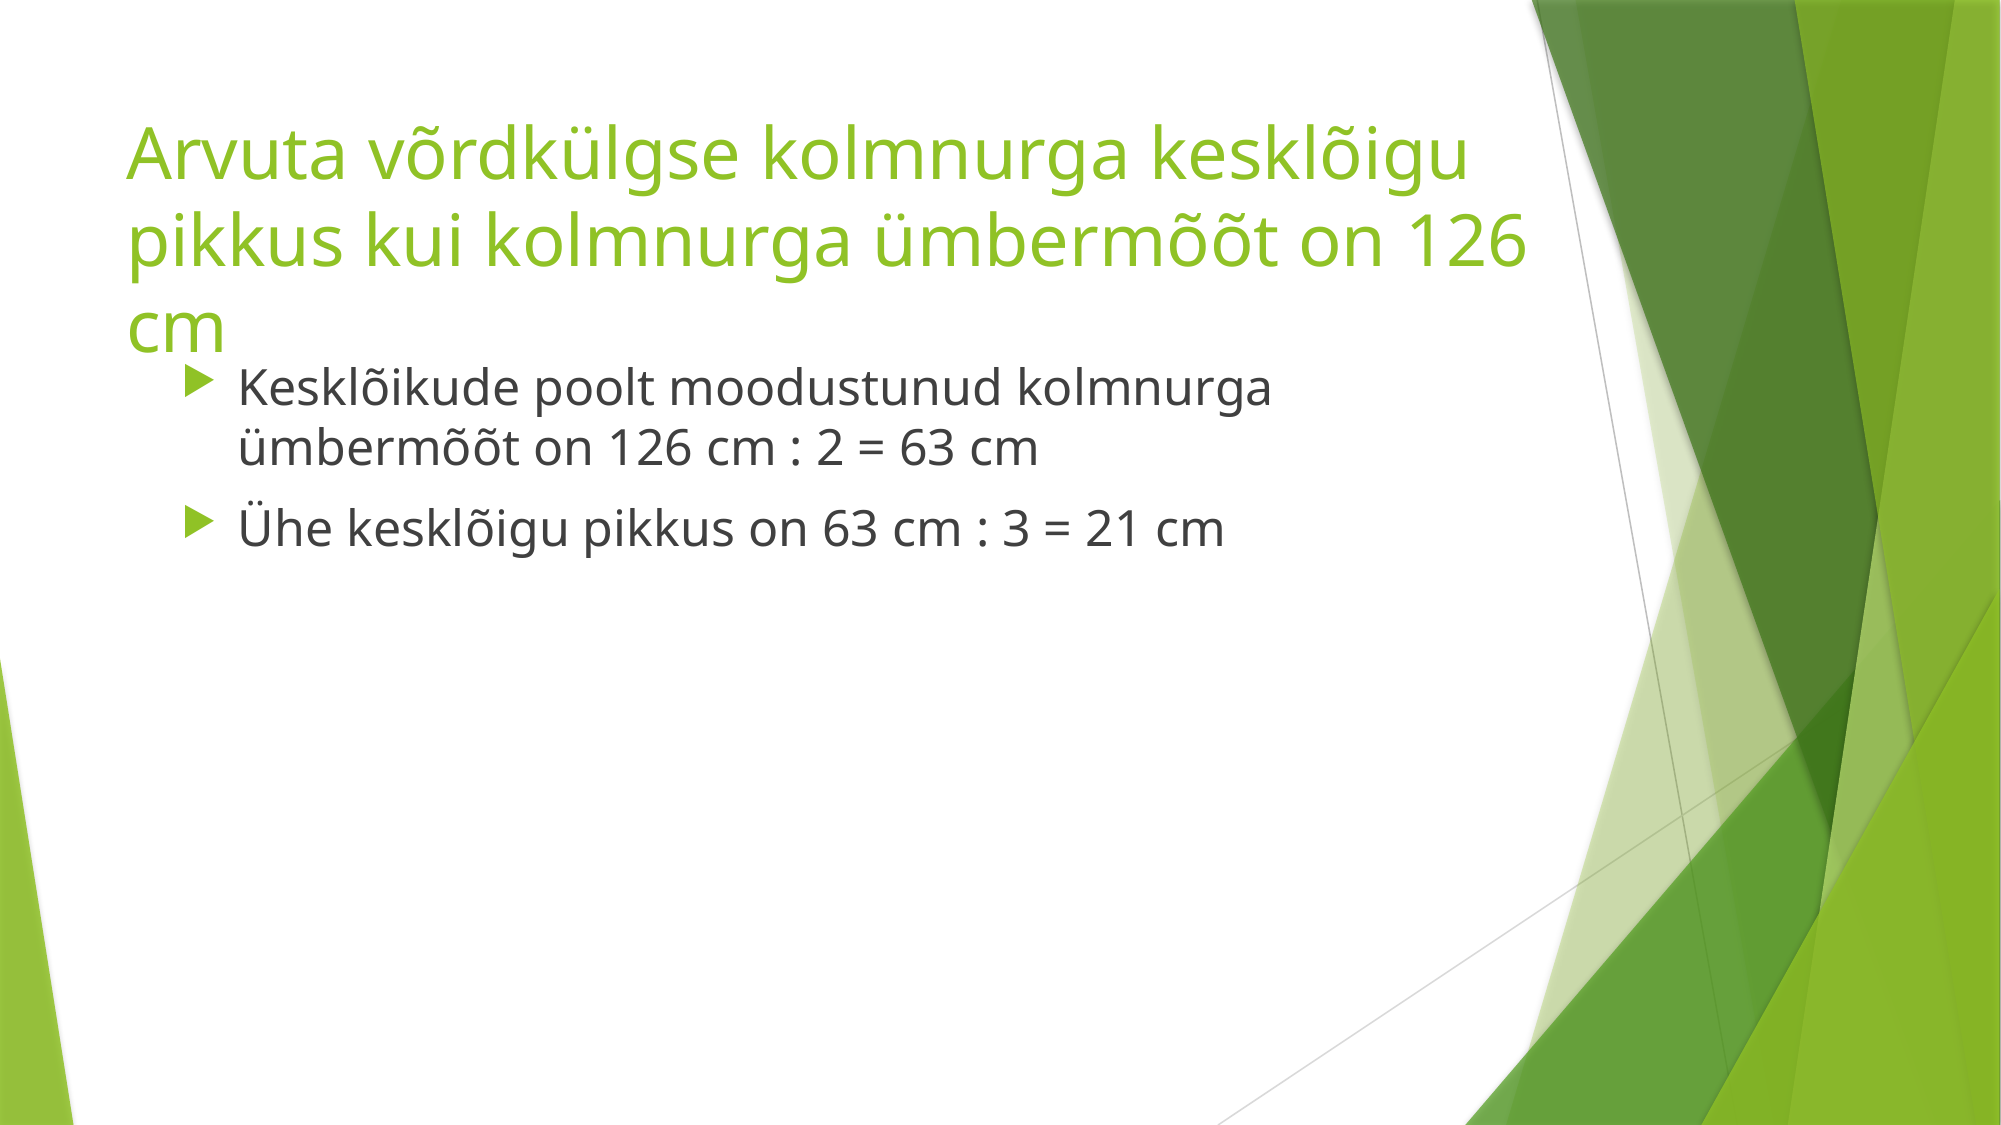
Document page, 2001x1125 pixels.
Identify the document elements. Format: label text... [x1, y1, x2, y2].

title Arvuta võrdkülgse kolmnurga kesklõigu pikkus kui kolmnurga ümbermõõt on 126 cm [111, 100, 1577, 377]
list Kesklõikude poolt moodustunud kolmnurga ümbermõõt on 126 cm : 2 = 63 cm Ühe kesklõigu pikkus on 63 cm : 3 = 21 cm [166, 348, 1577, 985]
